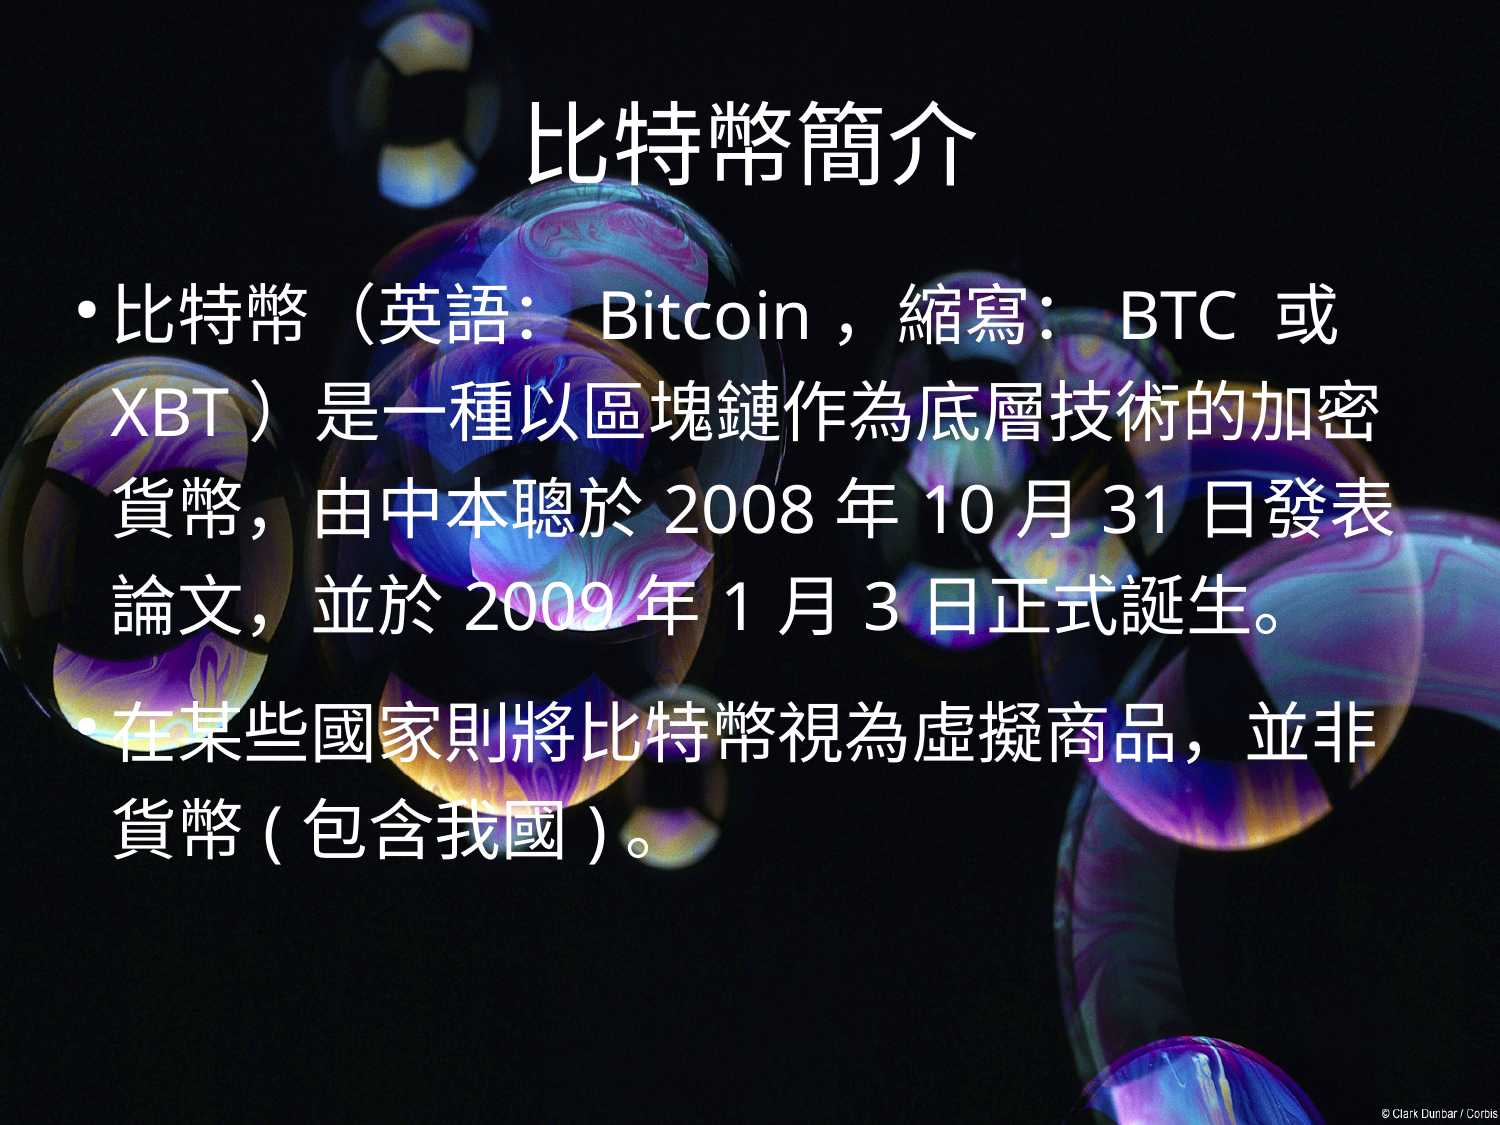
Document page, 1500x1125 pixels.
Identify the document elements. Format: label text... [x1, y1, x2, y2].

title 比特幣簡介 [75, 45, 1425, 233]
picture [0, 0, 1500, 1125]
list 比特幣（英語：Bitcoin，縮寫：BTC 或 XBT）是一種以區塊鏈作為底層技術的加密貨幣，由中本聰於2008年10月31日發表論文，並於2009年1月3日正式誕生。 在某些國家則將比特幣視為虛擬商品，並非貨幣(包含我國)。 [75, 262, 1425, 1005]
